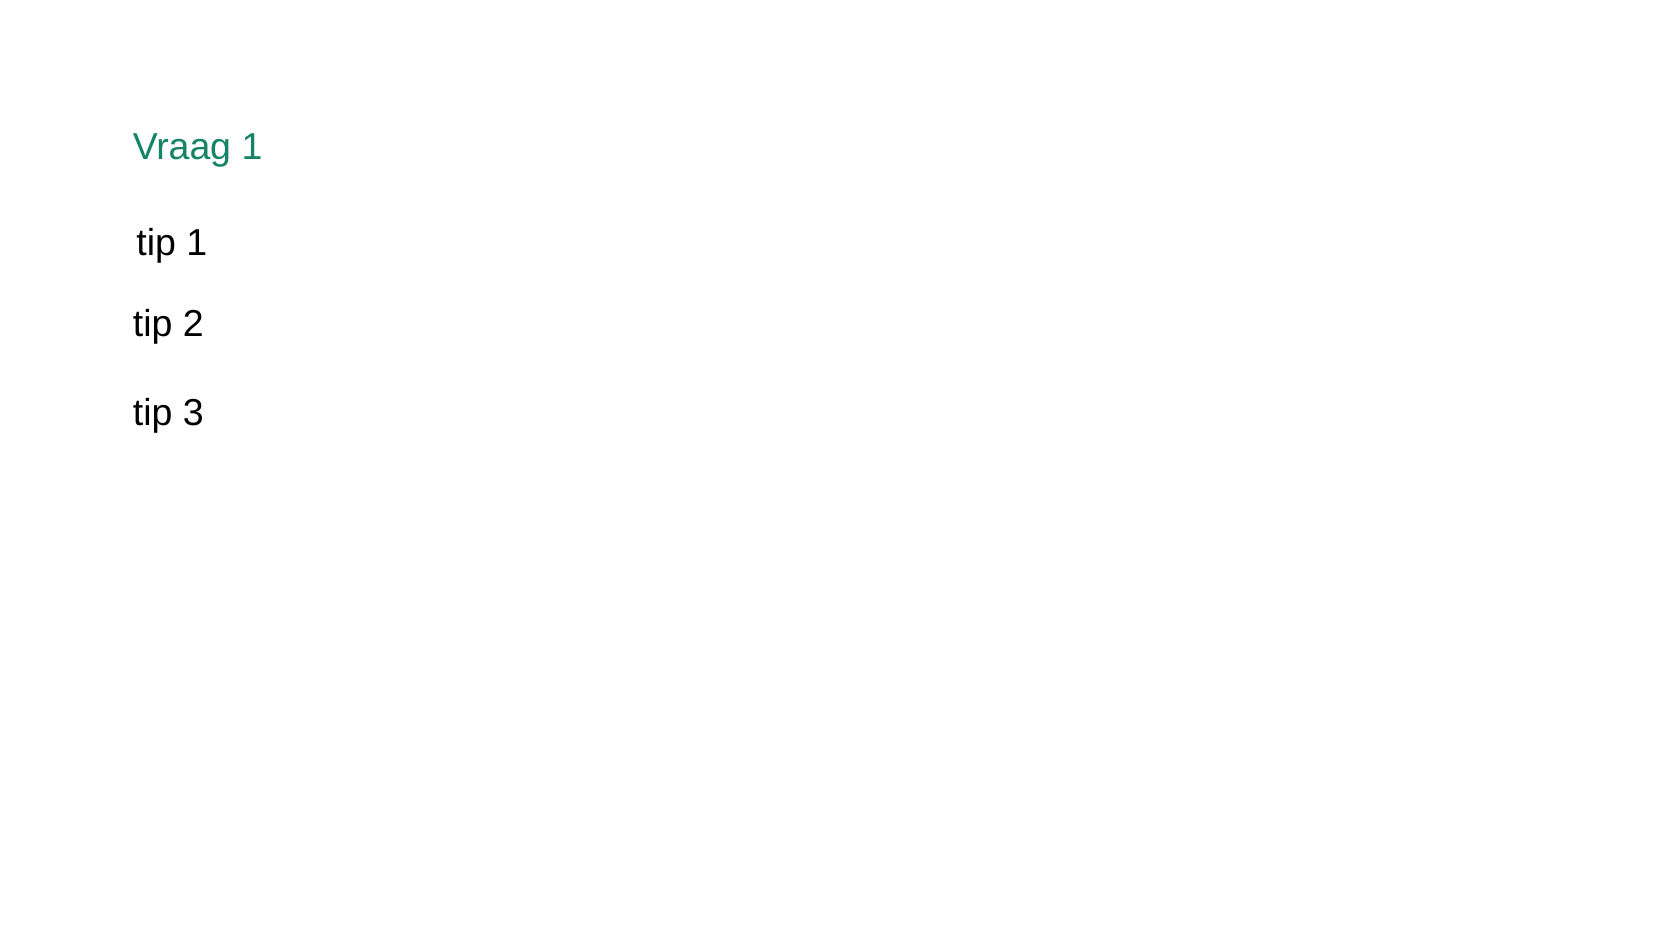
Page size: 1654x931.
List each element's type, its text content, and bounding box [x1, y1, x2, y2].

text_box tip 2 [118, 295, 502, 355]
text_box tip 3 [118, 383, 502, 443]
text_box tip 1 [121, 214, 506, 274]
text_box Vraag 1 [118, 118, 502, 178]
